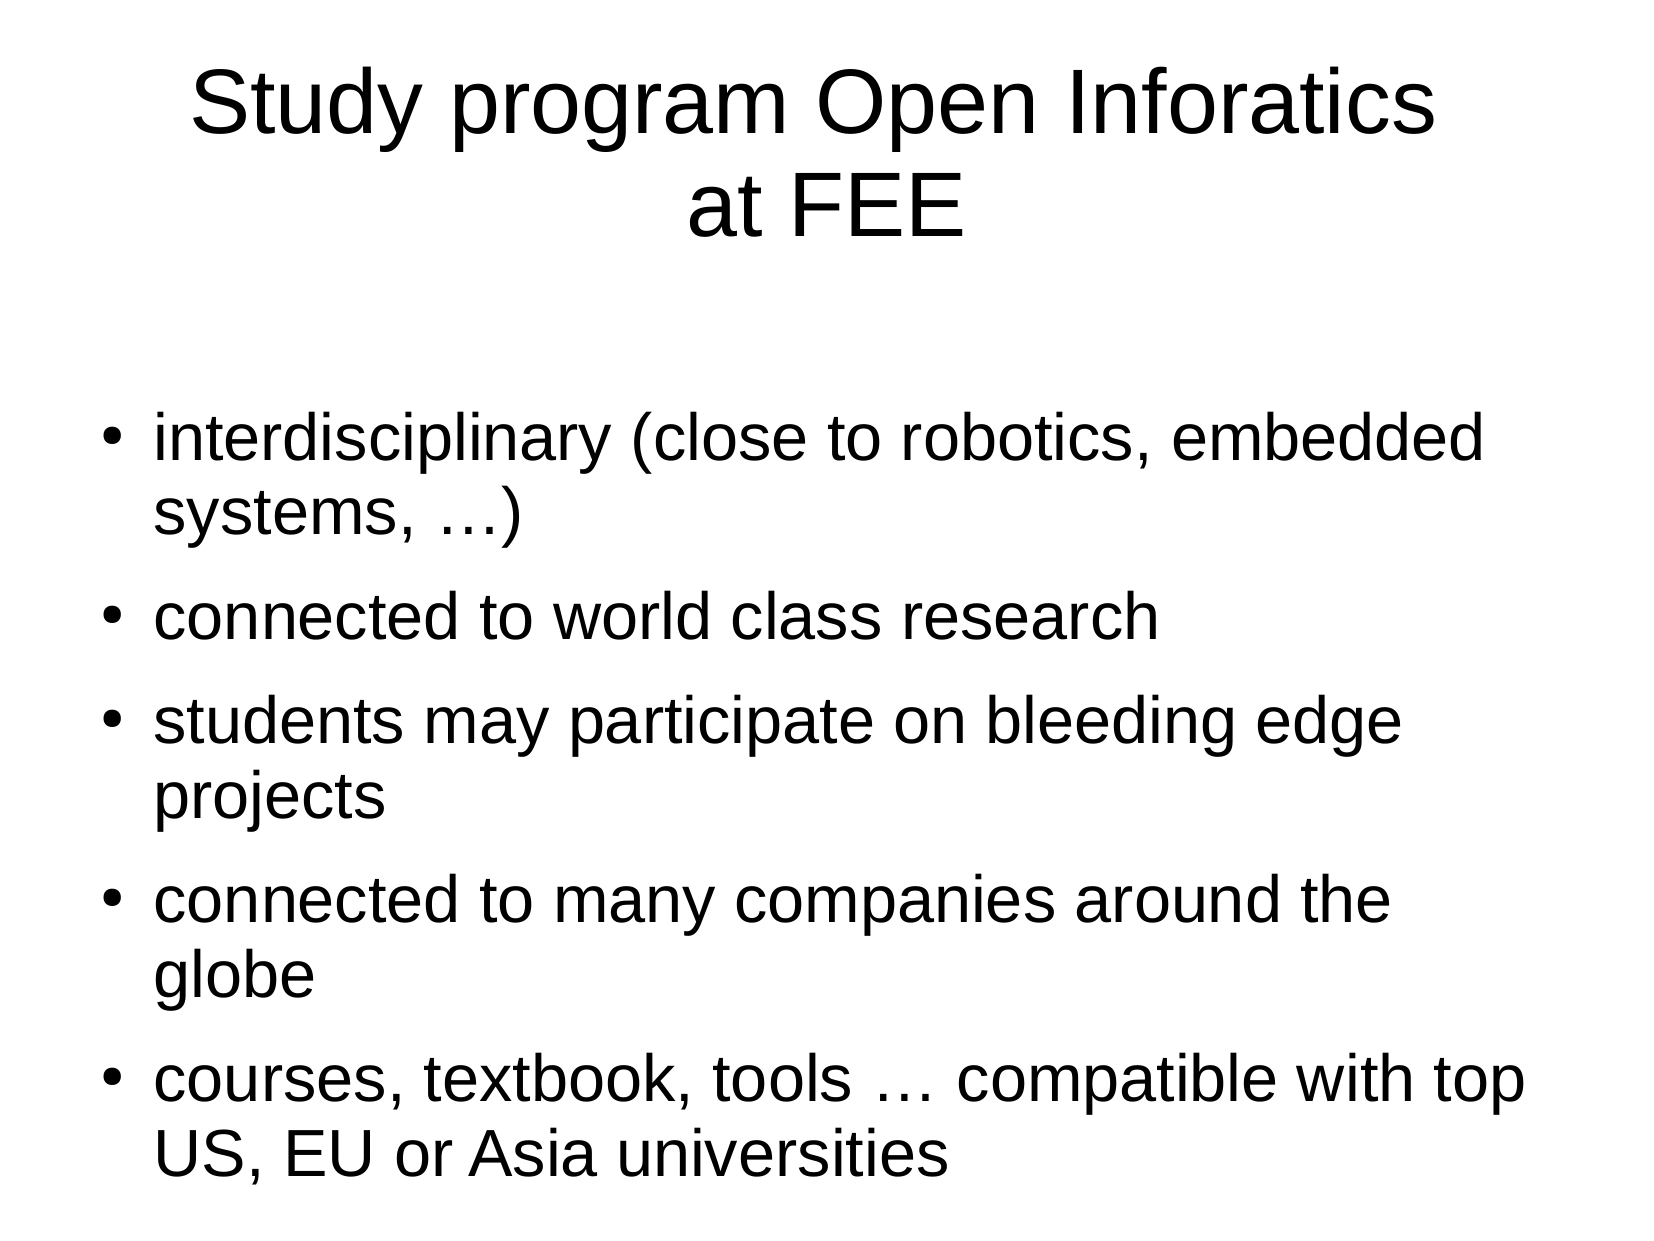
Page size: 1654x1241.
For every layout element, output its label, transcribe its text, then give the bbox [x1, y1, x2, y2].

list interdisciplinary (close to robotics, embedded systems, …) connected to world class research students may participate on bleeding edge projects connected to many companies around the globe courses, textbook, tools … compatible with top US, EU or Asia universities [82, 399, 1571, 1187]
title Study program Open Inforatics at FEE [82, 49, 1571, 257]
